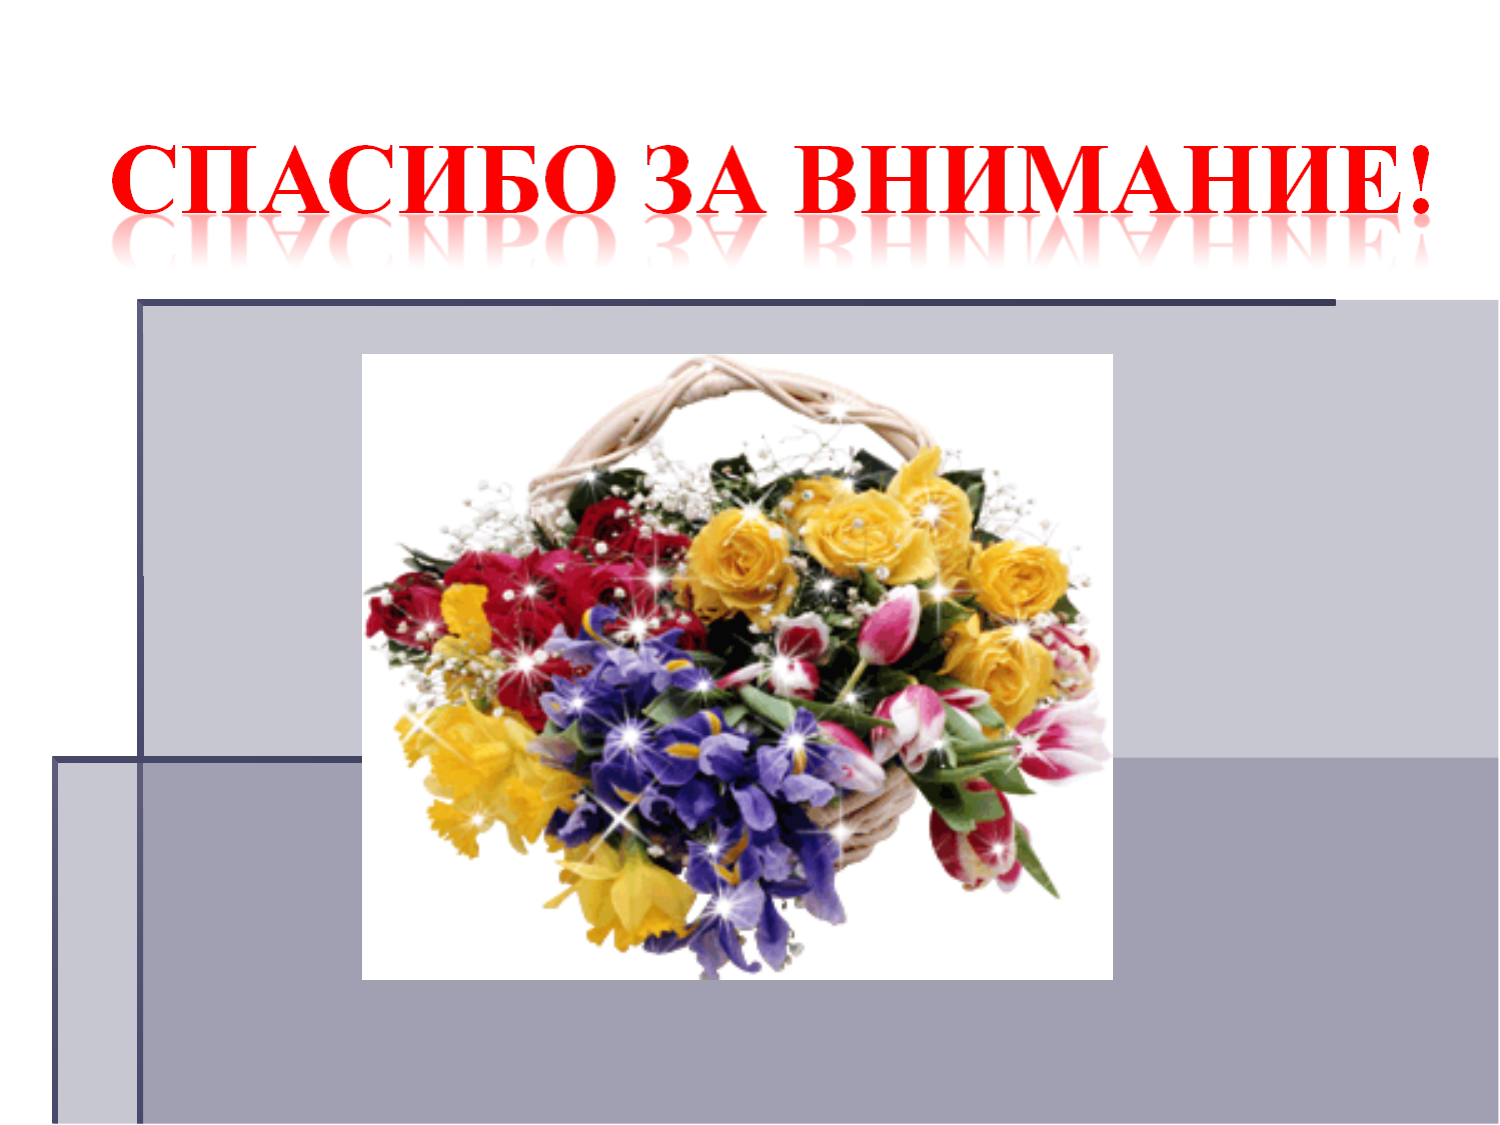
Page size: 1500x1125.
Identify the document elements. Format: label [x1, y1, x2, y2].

picture [362, 354, 1113, 980]
picture [45, 86, 1500, 331]
text_box [34, 82, 1490, 327]
